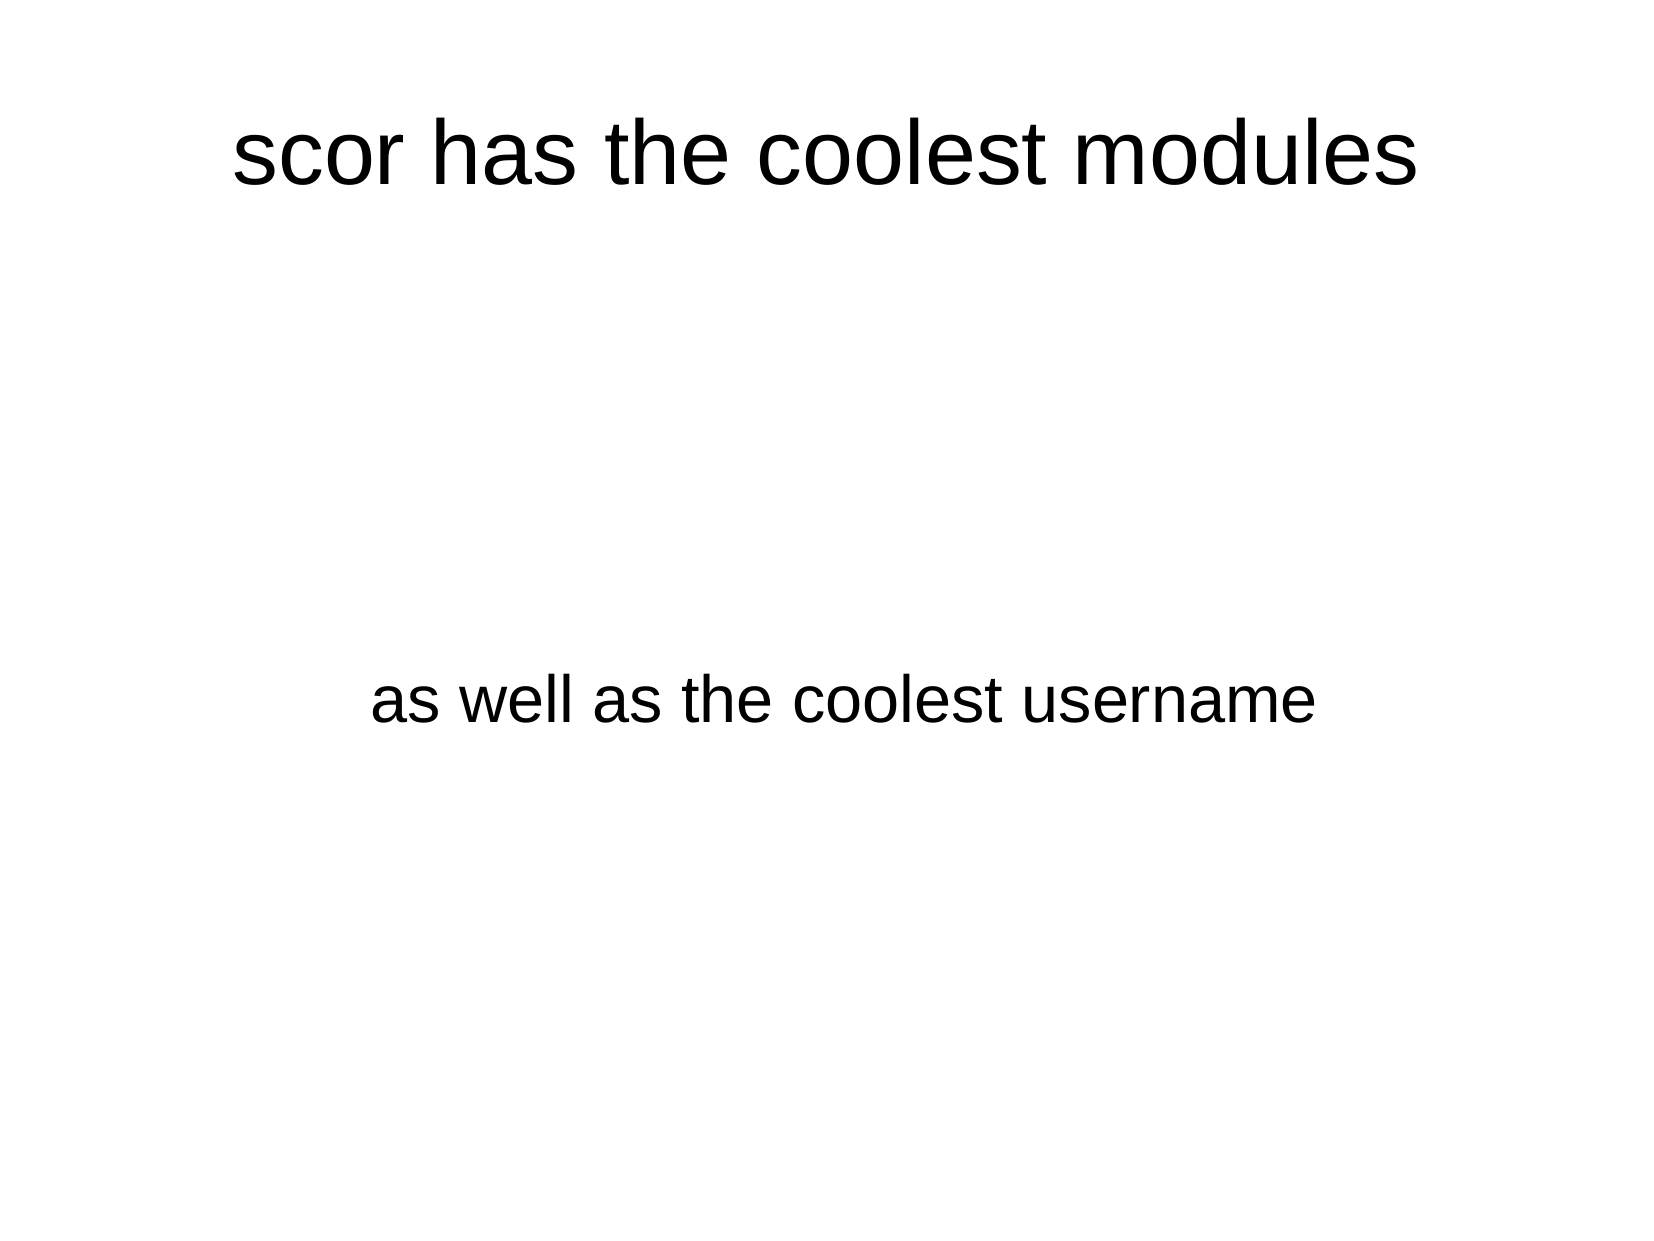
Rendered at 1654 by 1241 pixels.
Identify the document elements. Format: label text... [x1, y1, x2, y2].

title scor has the coolest modules [82, 56, 1571, 250]
subtitle as well as the coolest username [82, 297, 1571, 1102]
